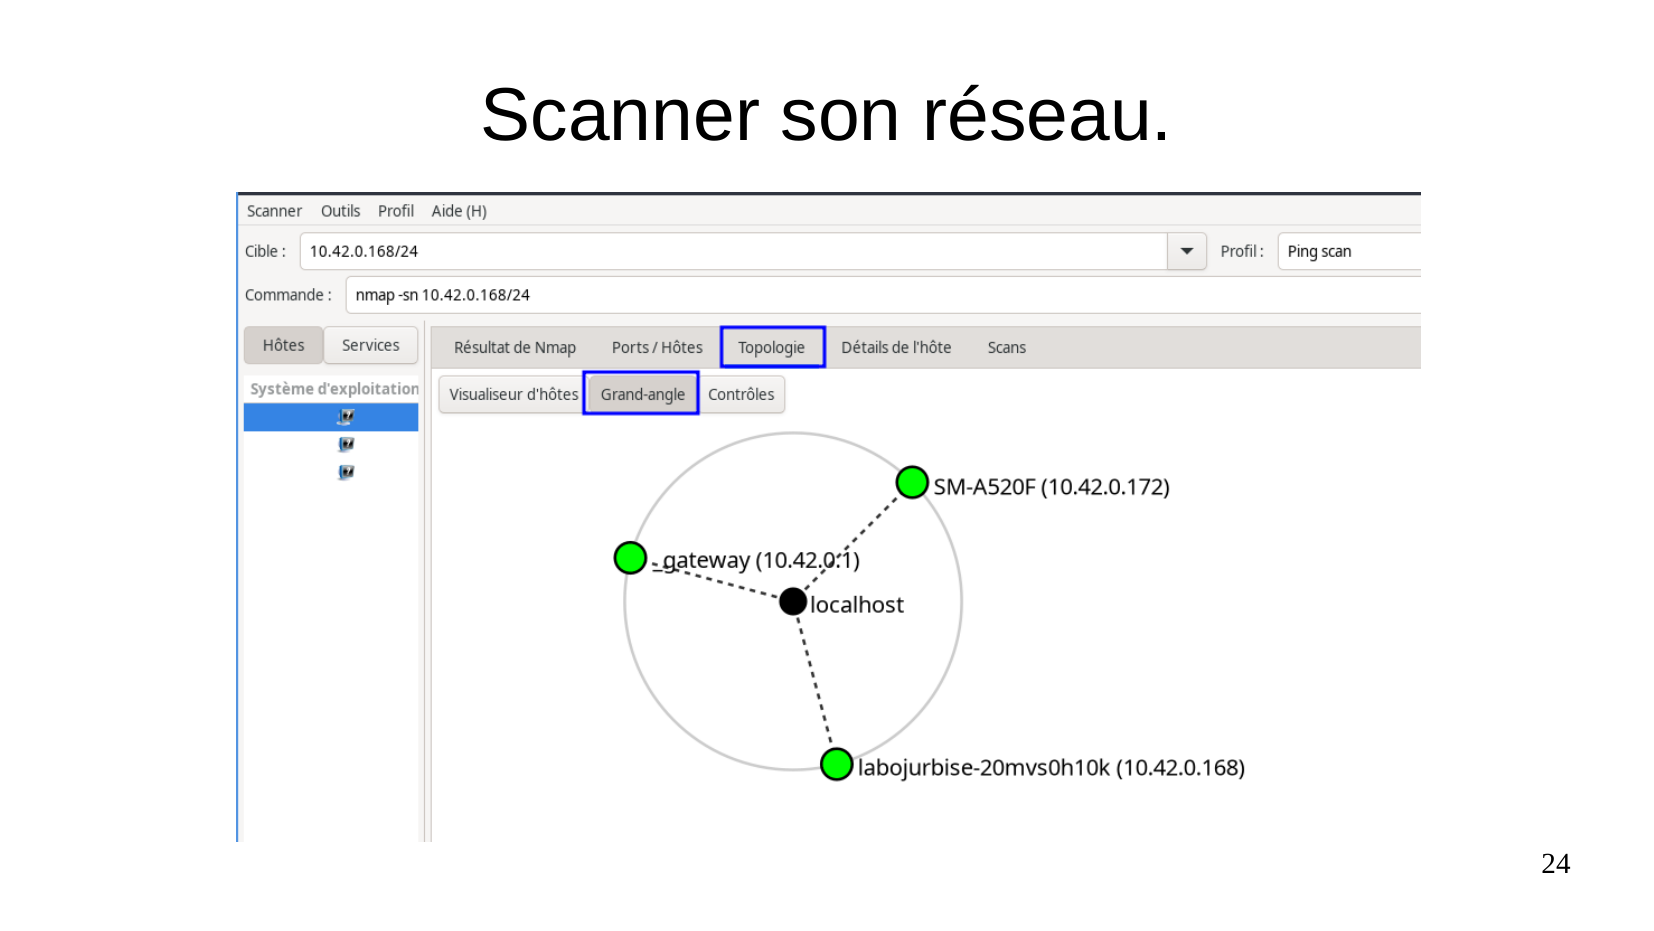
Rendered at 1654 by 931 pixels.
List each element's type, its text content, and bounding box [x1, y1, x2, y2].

title Scanner son réseau. [82, 37, 1571, 193]
picture [236, 192, 1421, 842]
